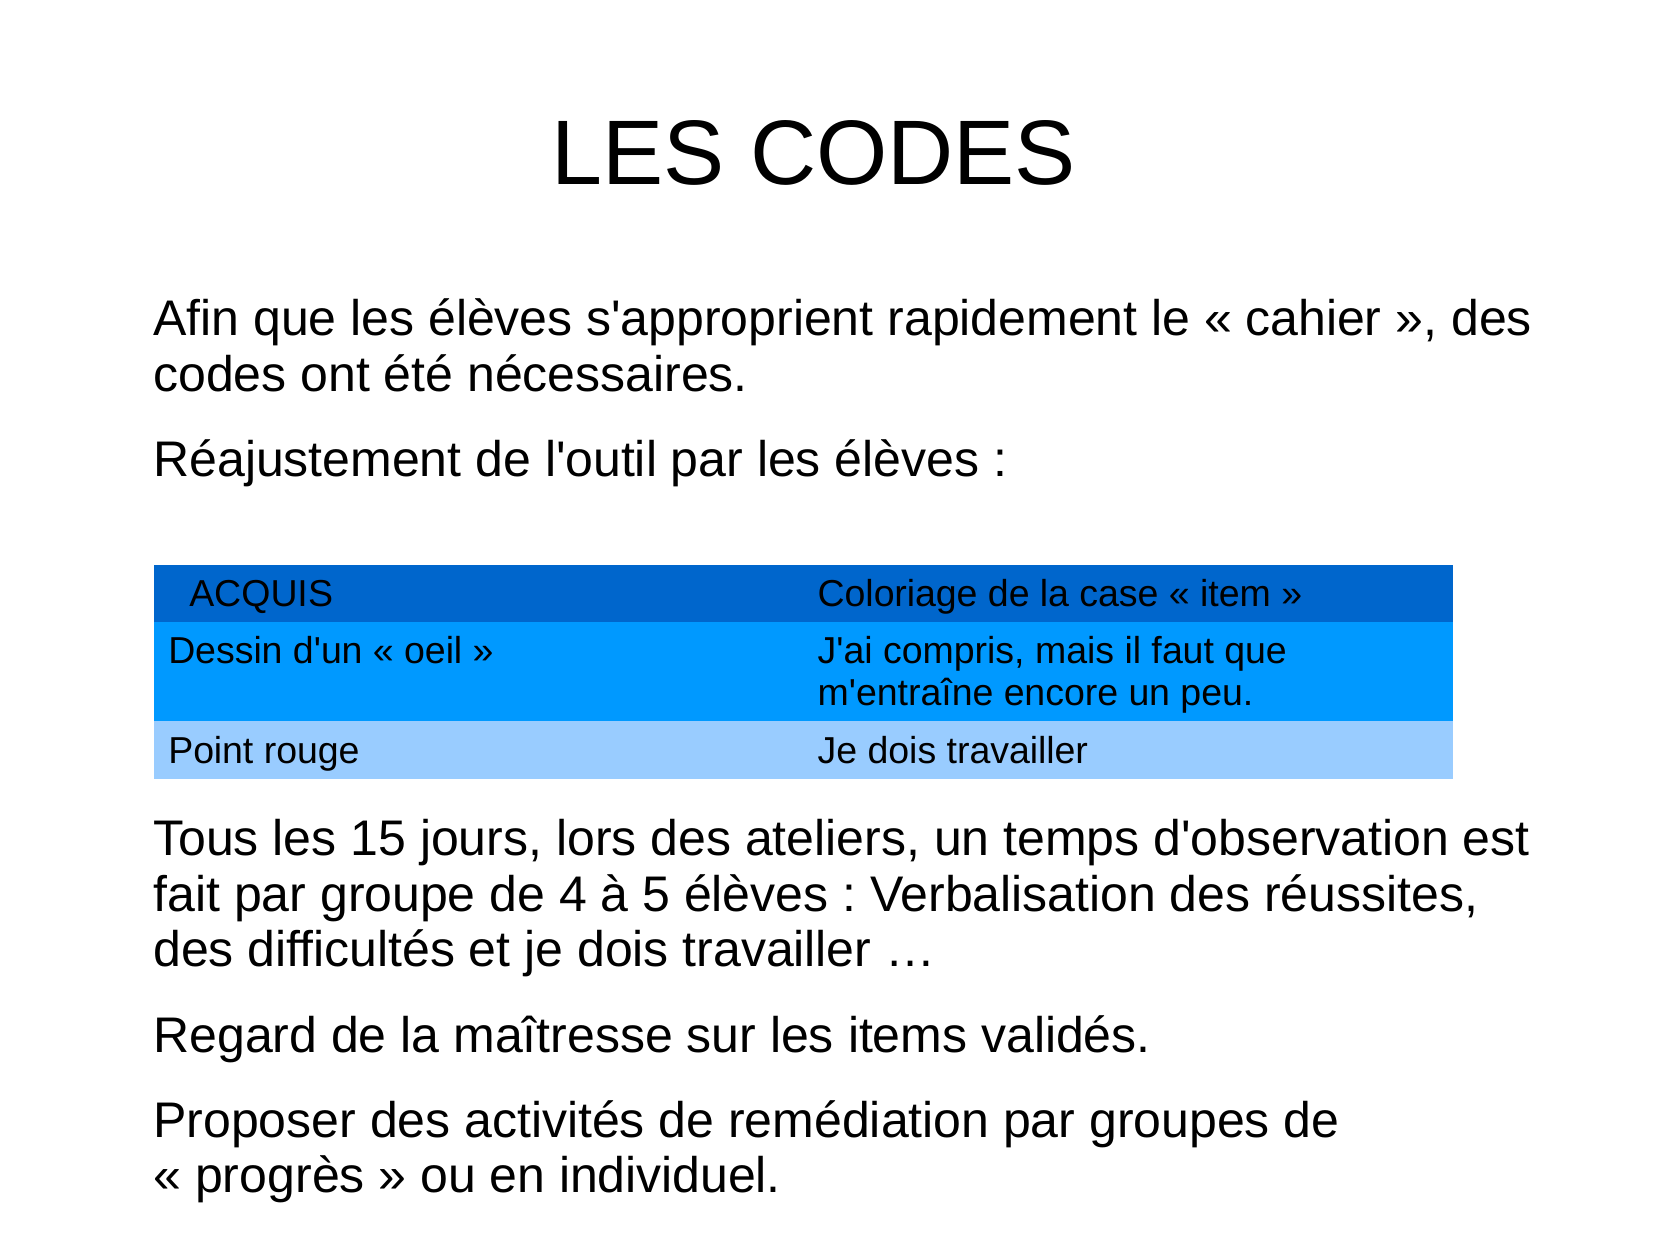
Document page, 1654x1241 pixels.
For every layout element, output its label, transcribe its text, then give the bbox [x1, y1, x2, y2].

title LES CODES [82, 49, 1571, 257]
table_cell Je dois travailler [803, 721, 1453, 779]
table_cell Point rouge [154, 721, 803, 779]
table_cell J'ai compris, mais il faut que m'entraîne encore un peu. [803, 622, 1453, 721]
table_header Coloriage de la case « item » [803, 565, 1453, 622]
table_cell Dessin d'un « oeil » [154, 622, 803, 721]
table_header ACQUIS [154, 565, 803, 622]
list Afin que les élèves s'approprient rapidement le « cahier », des codes ont été nécessaires. Réajustement de l'outil par les élèves : Tous les 15 jours, lors des ateliers, un temps d'observation est fait par groupe de 4 à 5 élèves : Verbalisation des réussites, des difficultés et je dois travailler … Regard de la maîtresse sur les items validés. Proposer des activités de remédiation par groupes de « progrès » ou en individuel. [82, 290, 1571, 1241]
